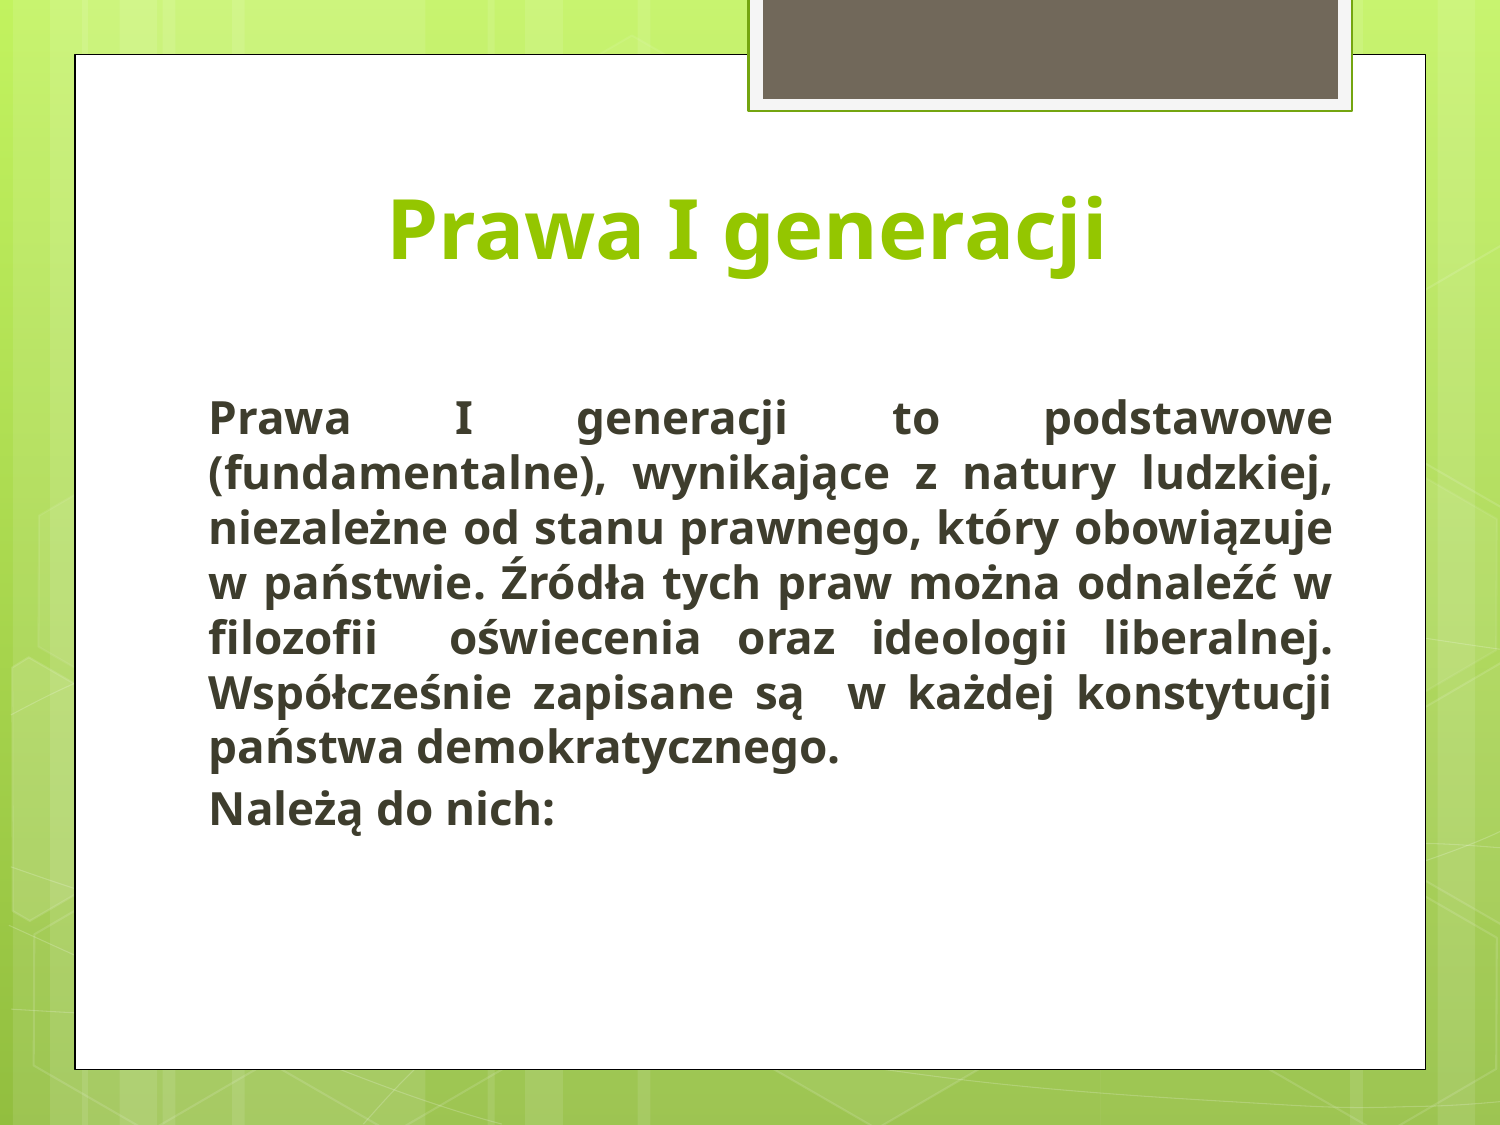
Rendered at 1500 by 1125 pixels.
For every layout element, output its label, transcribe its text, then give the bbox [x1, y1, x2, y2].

list Prawa I generacji to podstawowe (fundamentalne), wynikające z natury ludzkiej, niezależne od stanu prawnego, który obowiązuje w państwie. Źródła tych praw można odnaleźć w filozofii oświecenia oraz ideologii liberalnej. Współcześnie zapisane są w każdej konstytucji państwa demokratycznego. Należą do nich: [171, 381, 1365, 957]
title Prawa I generacji [171, 168, 1324, 357]
